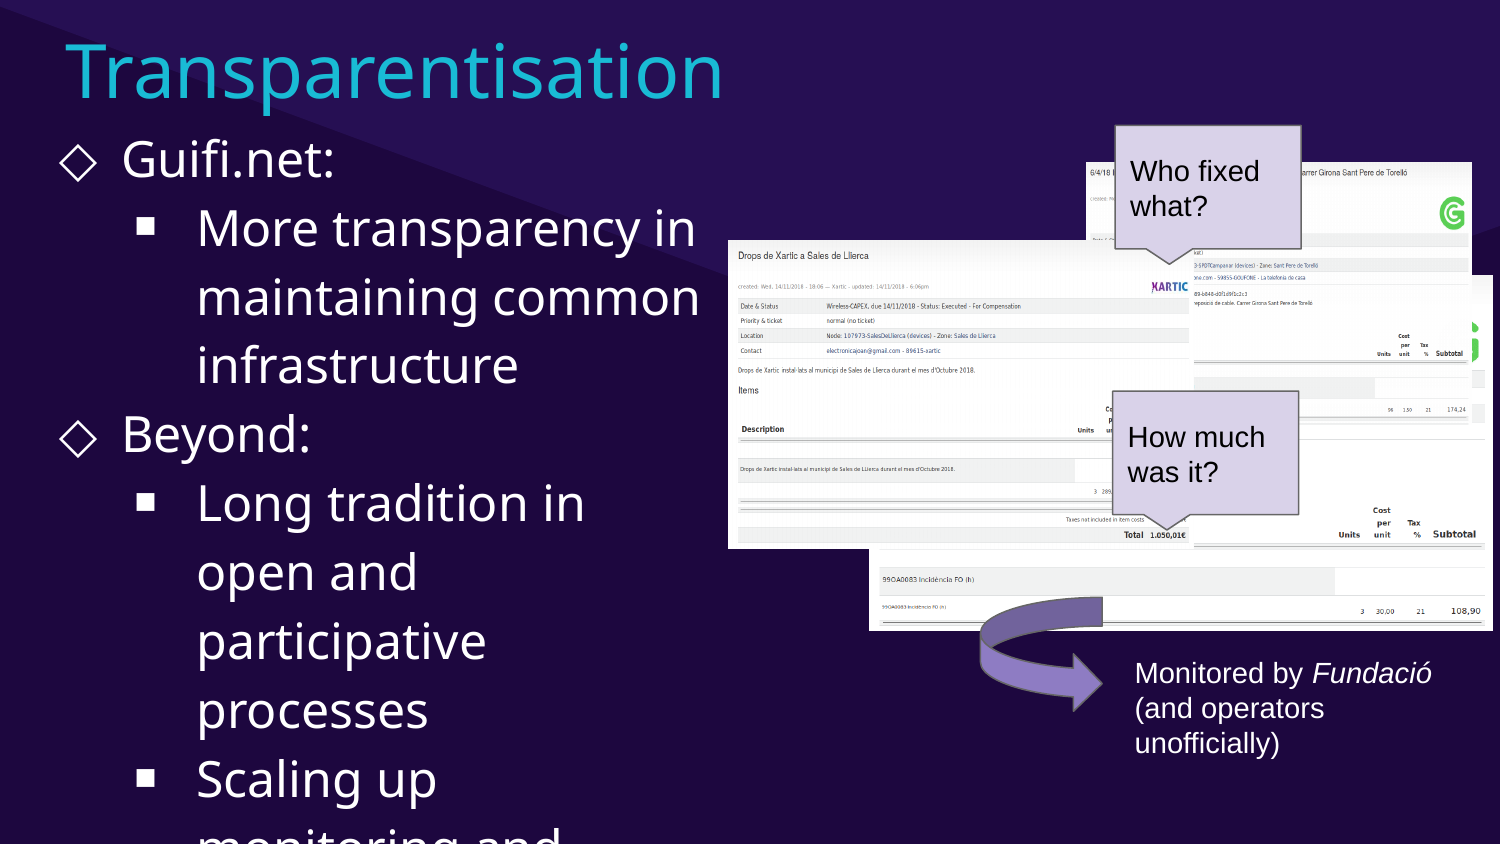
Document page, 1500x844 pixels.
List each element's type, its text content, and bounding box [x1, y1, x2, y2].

list Guifi.net: More transparency in maintaining common infrastructure Beyond: Long tradition in open and participative processes Scaling up monitoring and conflict resolution [31, 103, 729, 752]
picture [728, 162, 1493, 631]
text_box Monitored by Fundació (and operators unofficially) [1119, 639, 1493, 713]
text_box How much was it? [1112, 391, 1299, 530]
text_box Who fixed what? [1115, 125, 1302, 265]
title Transparentisation [50, 22, 1472, 129]
text_box [980, 597, 1103, 712]
